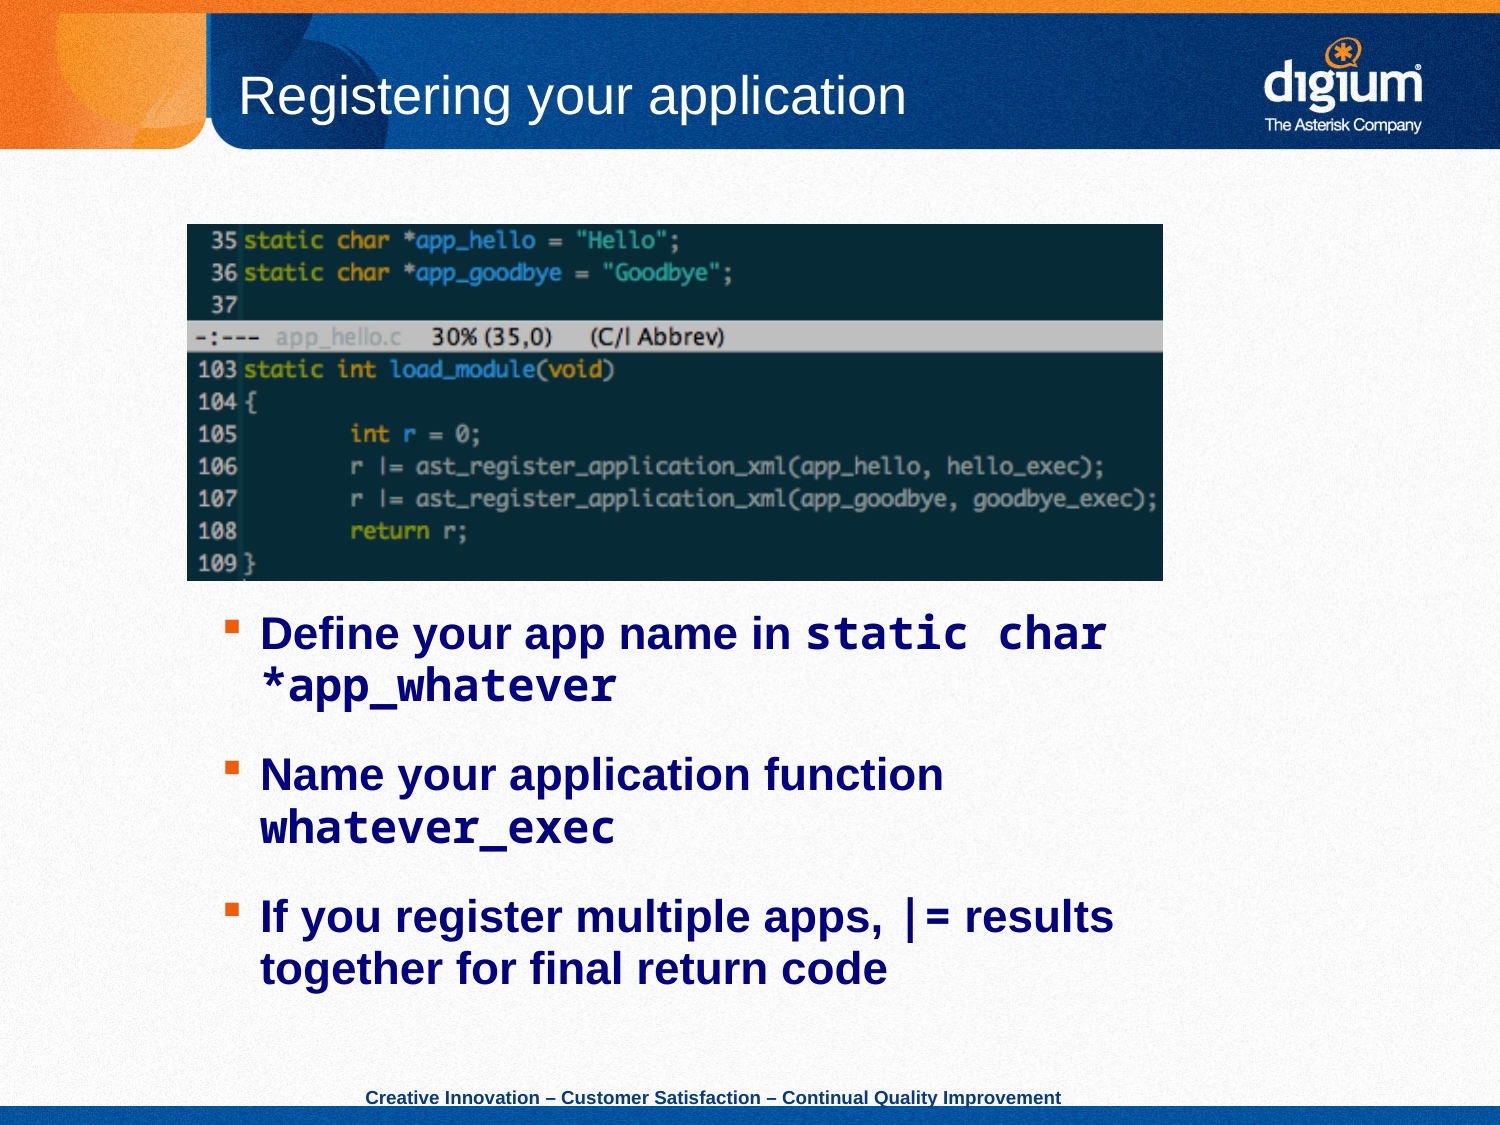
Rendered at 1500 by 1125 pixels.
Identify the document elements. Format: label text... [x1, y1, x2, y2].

title Registering your application [238, 27, 1243, 127]
list Define your app name in static char *app_whatever Name your application function whatever_exec If you register multiple apps, |= results together for final return code [206, 600, 1301, 1013]
picture [0, 0, 1500, 1125]
